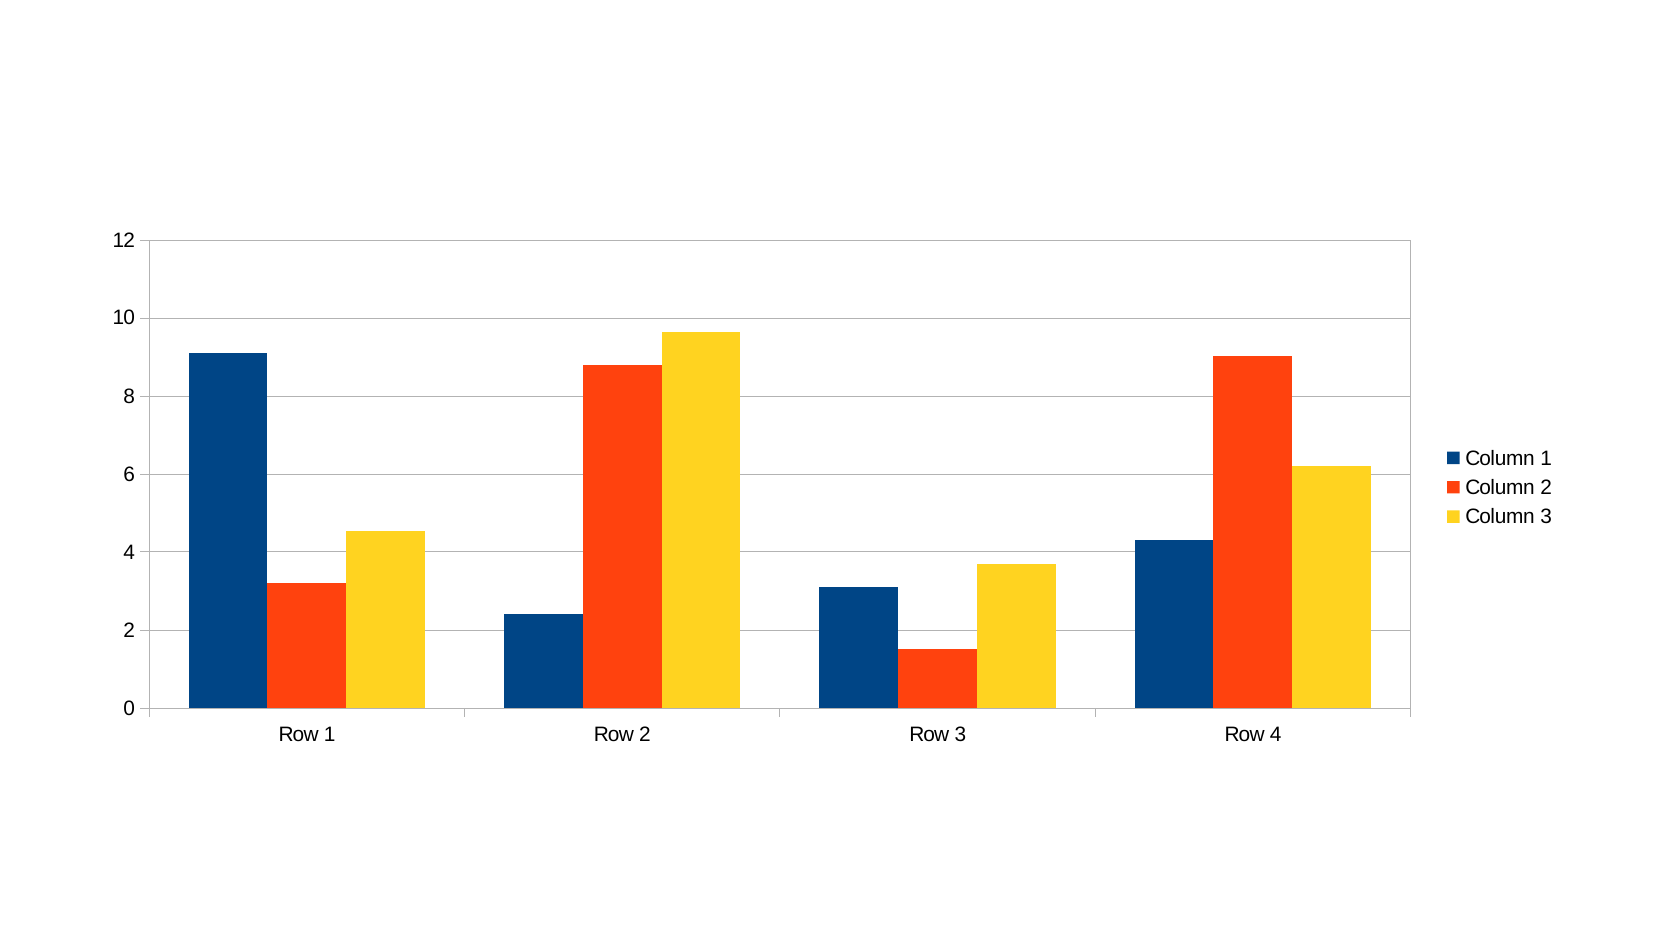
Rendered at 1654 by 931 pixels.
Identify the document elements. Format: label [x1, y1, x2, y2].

chart [82, 217, 1571, 758]
